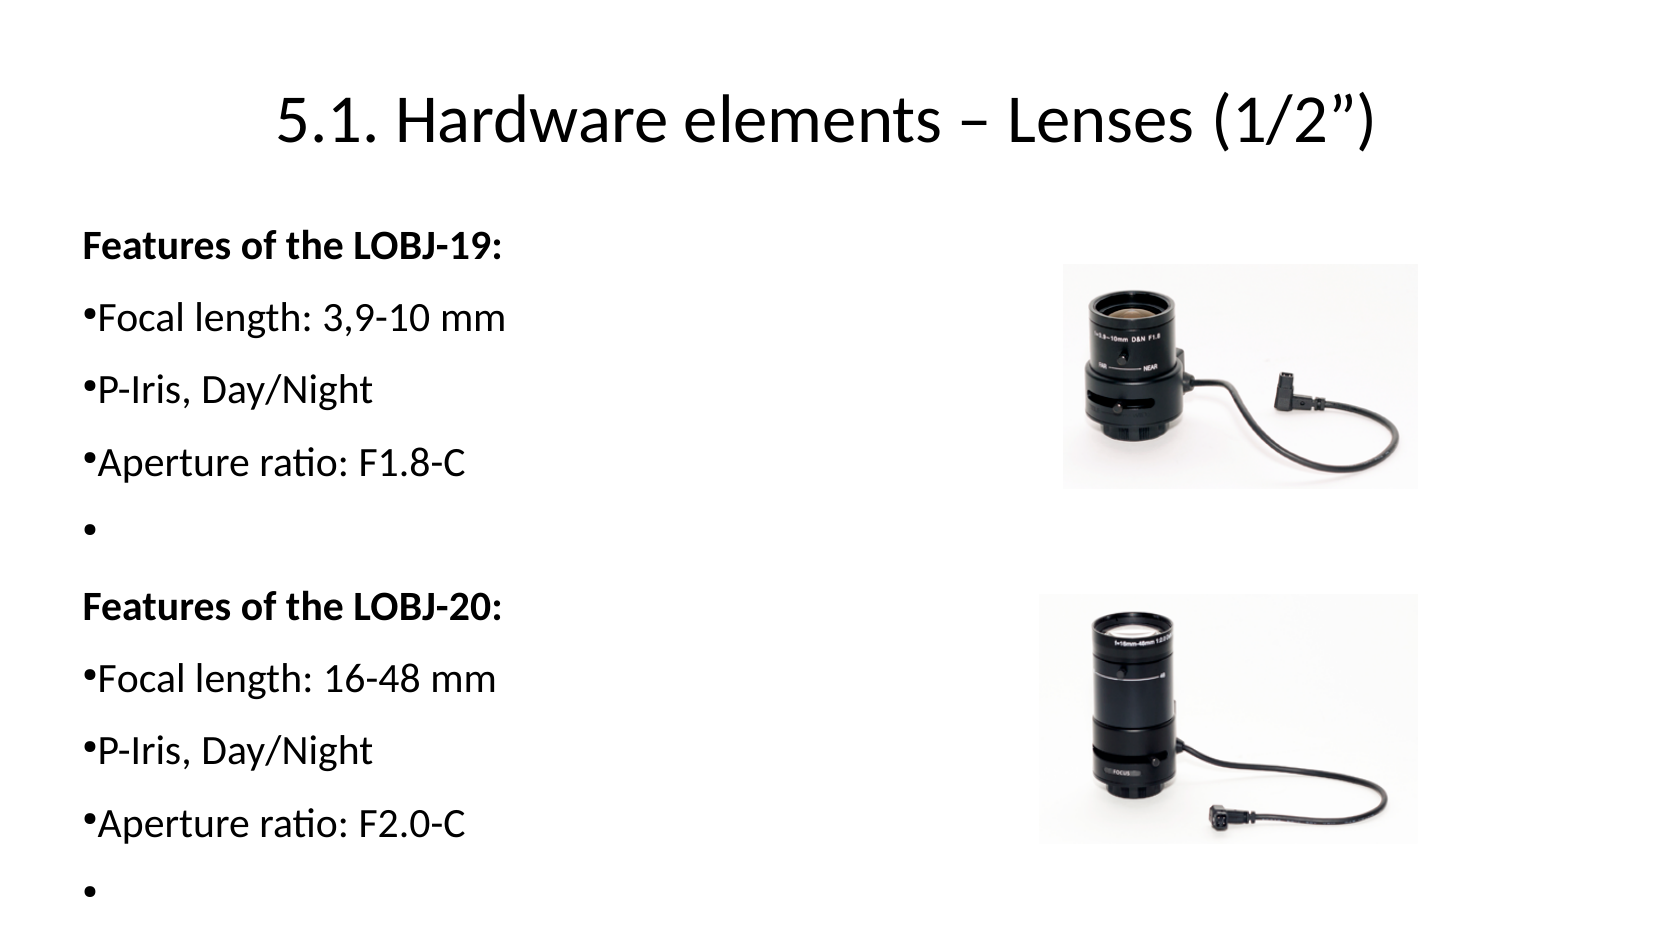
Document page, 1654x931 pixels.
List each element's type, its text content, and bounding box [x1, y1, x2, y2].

subtitle Features of the LOBJ-19: Focal length: 3,9-10 mm P-Iris, Day/Night Aperture ratio: F1.8-C Features of the LOBJ-20: Focal length: 16-48 mm P-Iris, Day/Night Aperture ratio: F2.0-C [82, 217, 1571, 844]
picture [1063, 264, 1418, 489]
title 5.1. Hardware elements – Lenses (1/2”) [82, 73, 1571, 157]
picture [1039, 595, 1418, 844]
